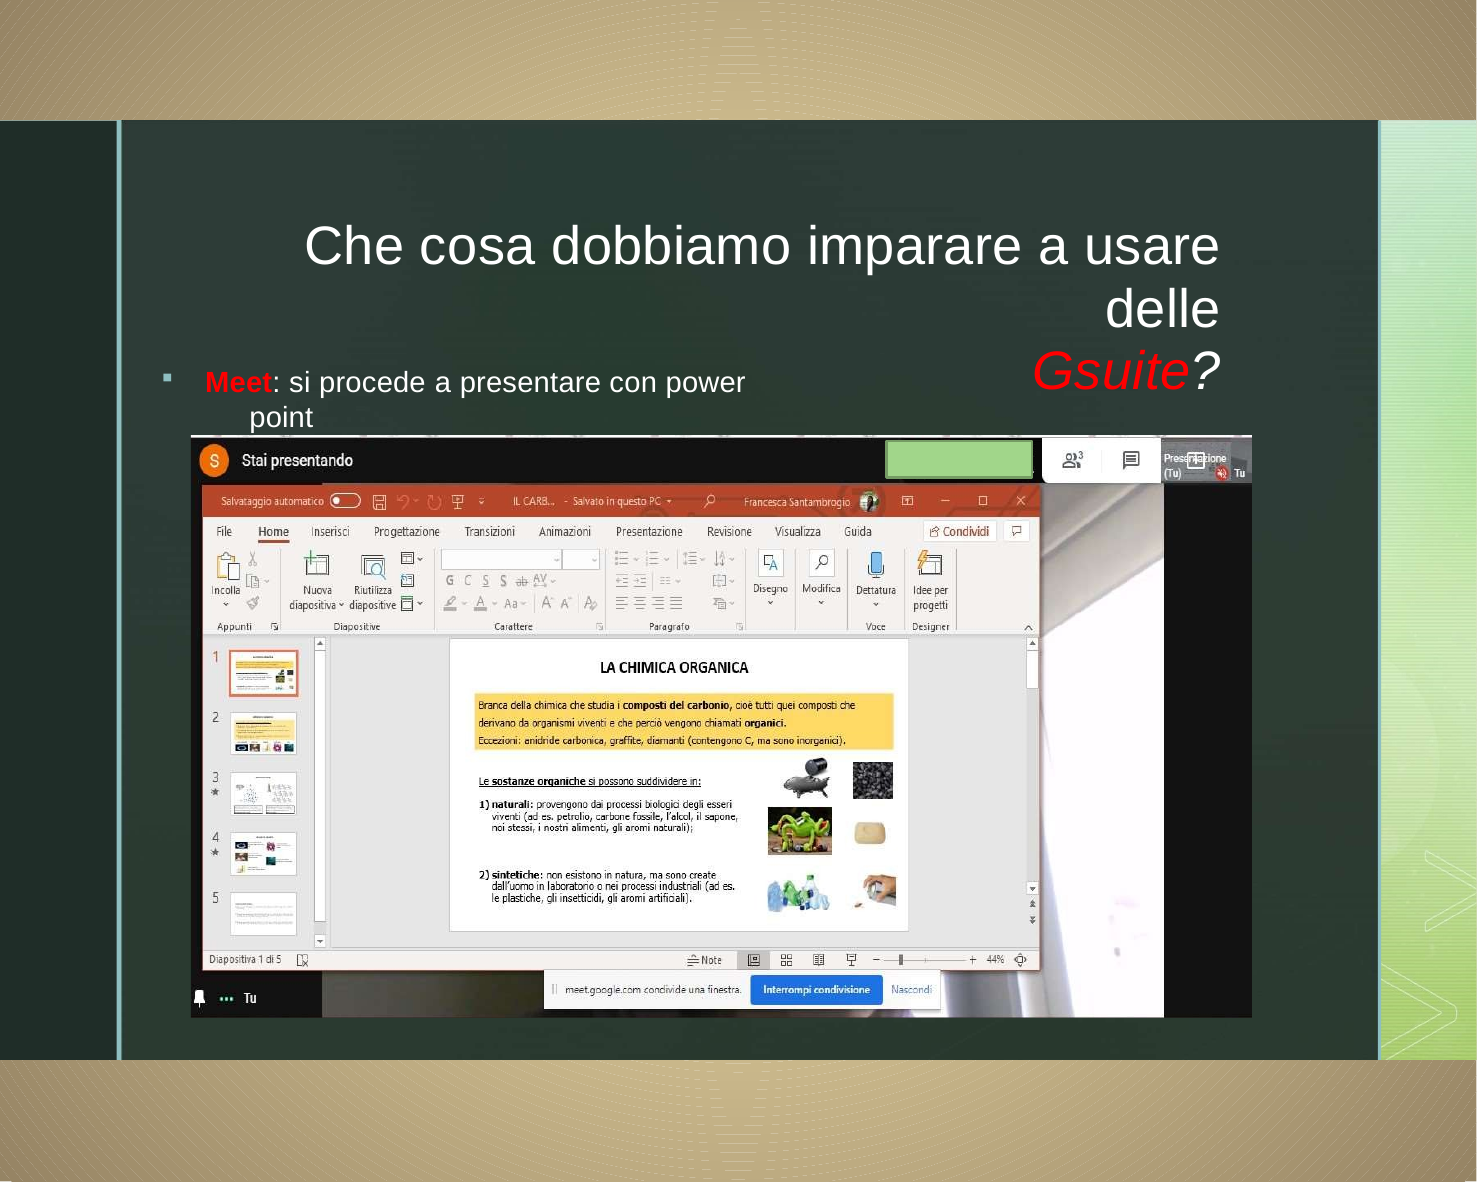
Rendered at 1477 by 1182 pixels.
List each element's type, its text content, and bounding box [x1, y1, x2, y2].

title Che cosa dobbiamo imparare a usare delle Gsuite? [277, 210, 1321, 403]
text_box [191, 435, 1252, 1017]
text_box Meet: si procede a presentare con power point [157, 361, 775, 435]
